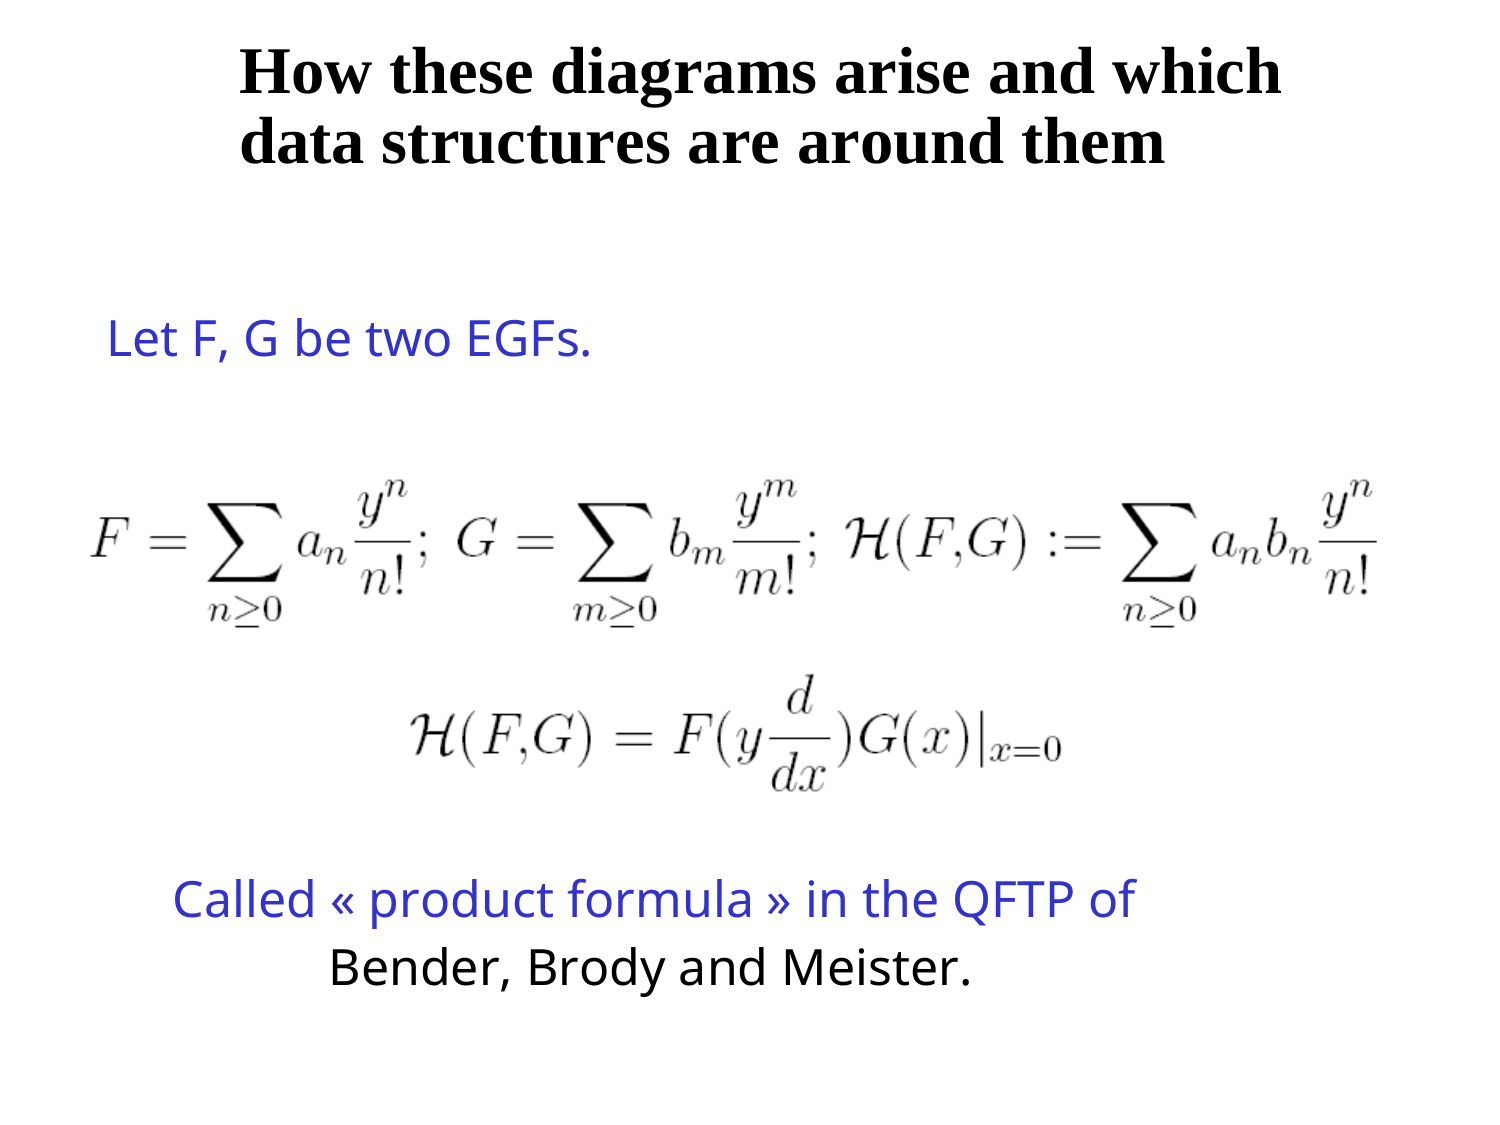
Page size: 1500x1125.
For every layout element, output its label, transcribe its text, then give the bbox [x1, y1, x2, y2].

picture [403, 665, 1067, 798]
text_box Called « product formula » in the QFTP of Bender, Brody and Meister. [147, 856, 1252, 1039]
text_box Let F, G be two EGFs. [91, 295, 686, 379]
text_box How these diagrams arise and which data structures are around them [224, 29, 1316, 189]
picture [86, 472, 1388, 634]
